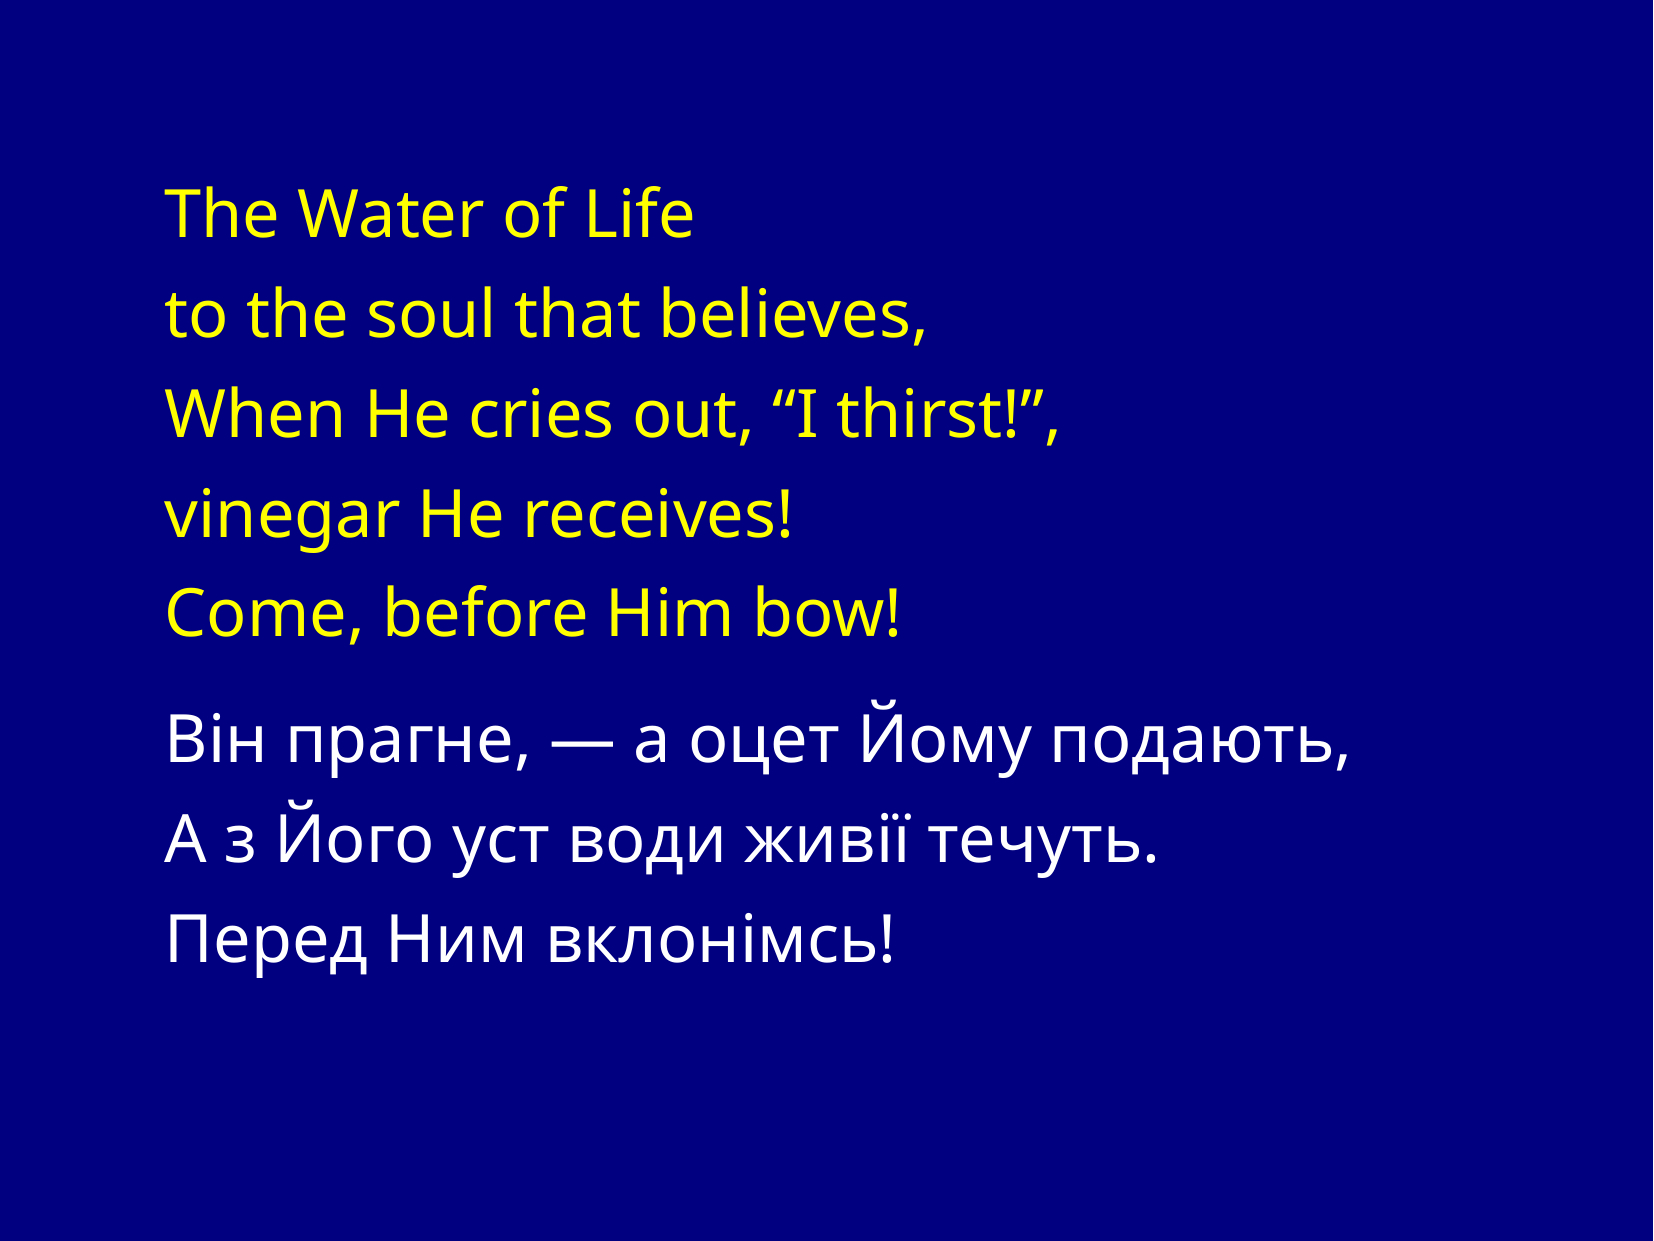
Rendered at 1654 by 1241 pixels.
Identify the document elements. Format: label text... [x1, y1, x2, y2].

text_box Він прагне, ― а оцет Йому подають, А з Його уст води живії течуть. Перед Ним вклонімсь! [37, 675, 1651, 1163]
text_box The Water of Life to the soul that believes, When He cries out, “I thirst!”, vinegar He receives! Come, before Him bow! [37, 150, 1576, 638]
